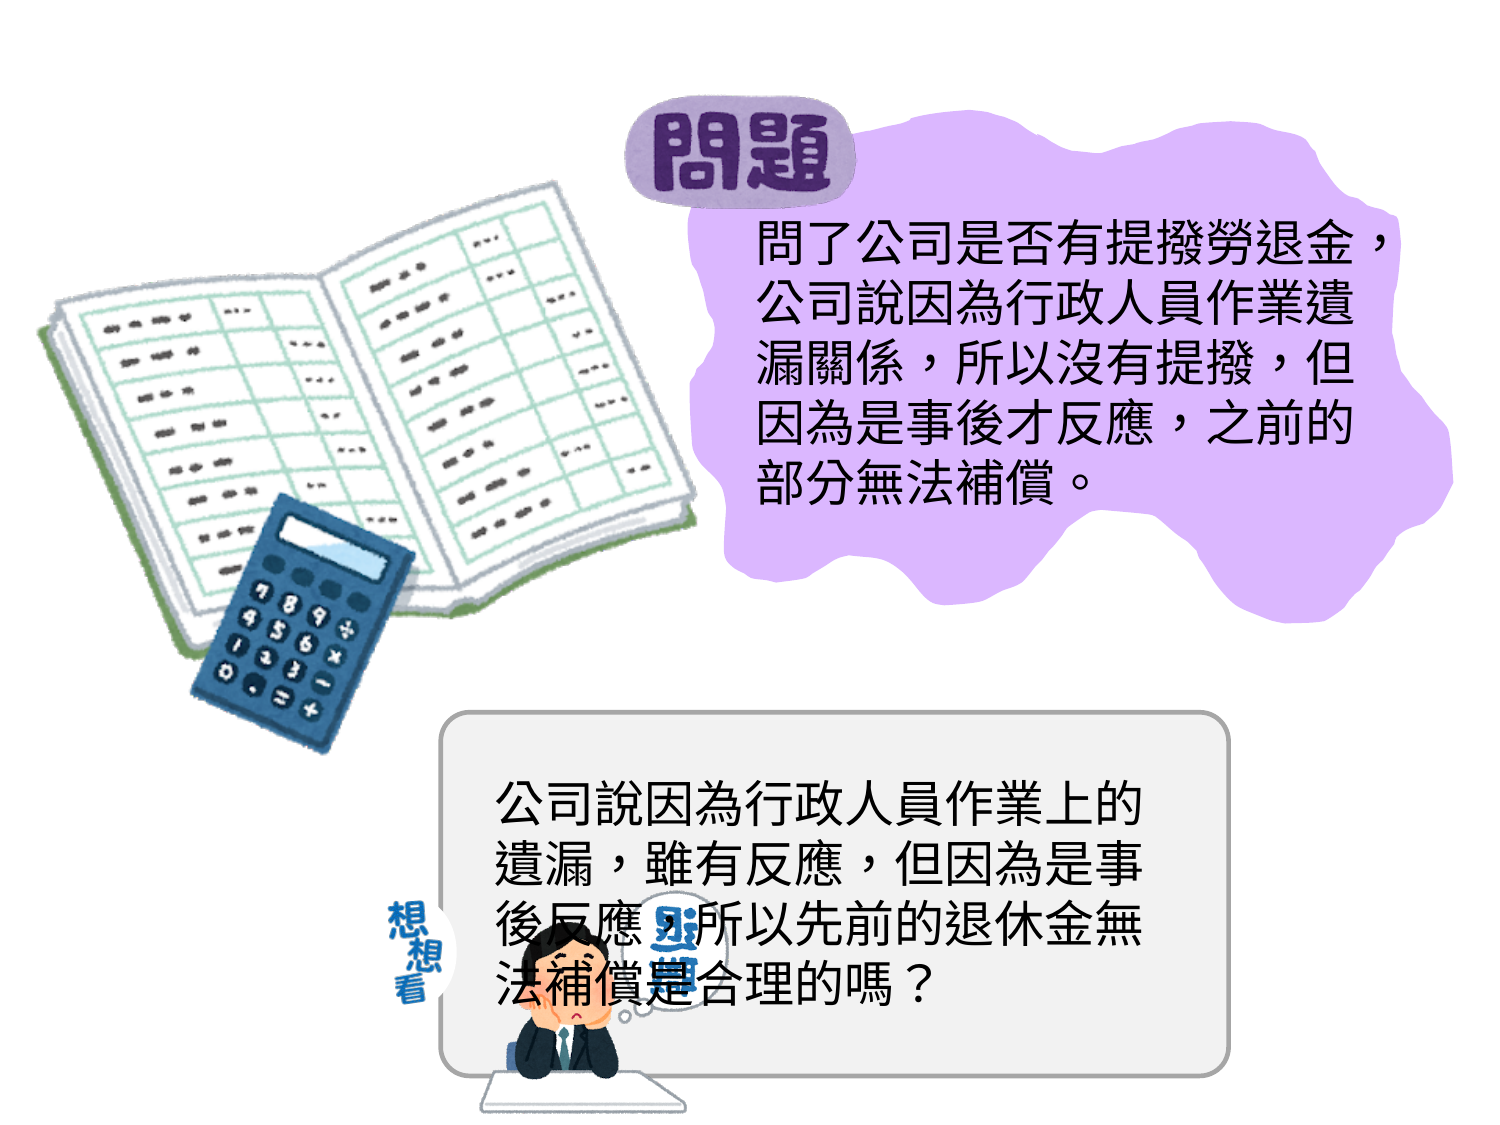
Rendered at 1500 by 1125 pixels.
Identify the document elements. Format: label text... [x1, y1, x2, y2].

text_box [440, 712, 1229, 1076]
picture [474, 875, 736, 1125]
picture [358, 875, 470, 1032]
text_box [1159, 211, 1454, 624]
text_box [727, 219, 1078, 606]
text_box 公司說因為行政人員作業上的遺漏，雖有反應，但因為是事後反應，所以先前的退休金無法補償是合理的嗎？ [479, 765, 1190, 1021]
text_box [866, 109, 1366, 204]
text_box 問了公司是否有提撥勞退金，公司說因為行政人員作業遺漏關係，所以沒有提撥，但因為是事後才反應，之前的部分無法補償。 [740, 204, 1386, 520]
picture [23, 86, 866, 779]
